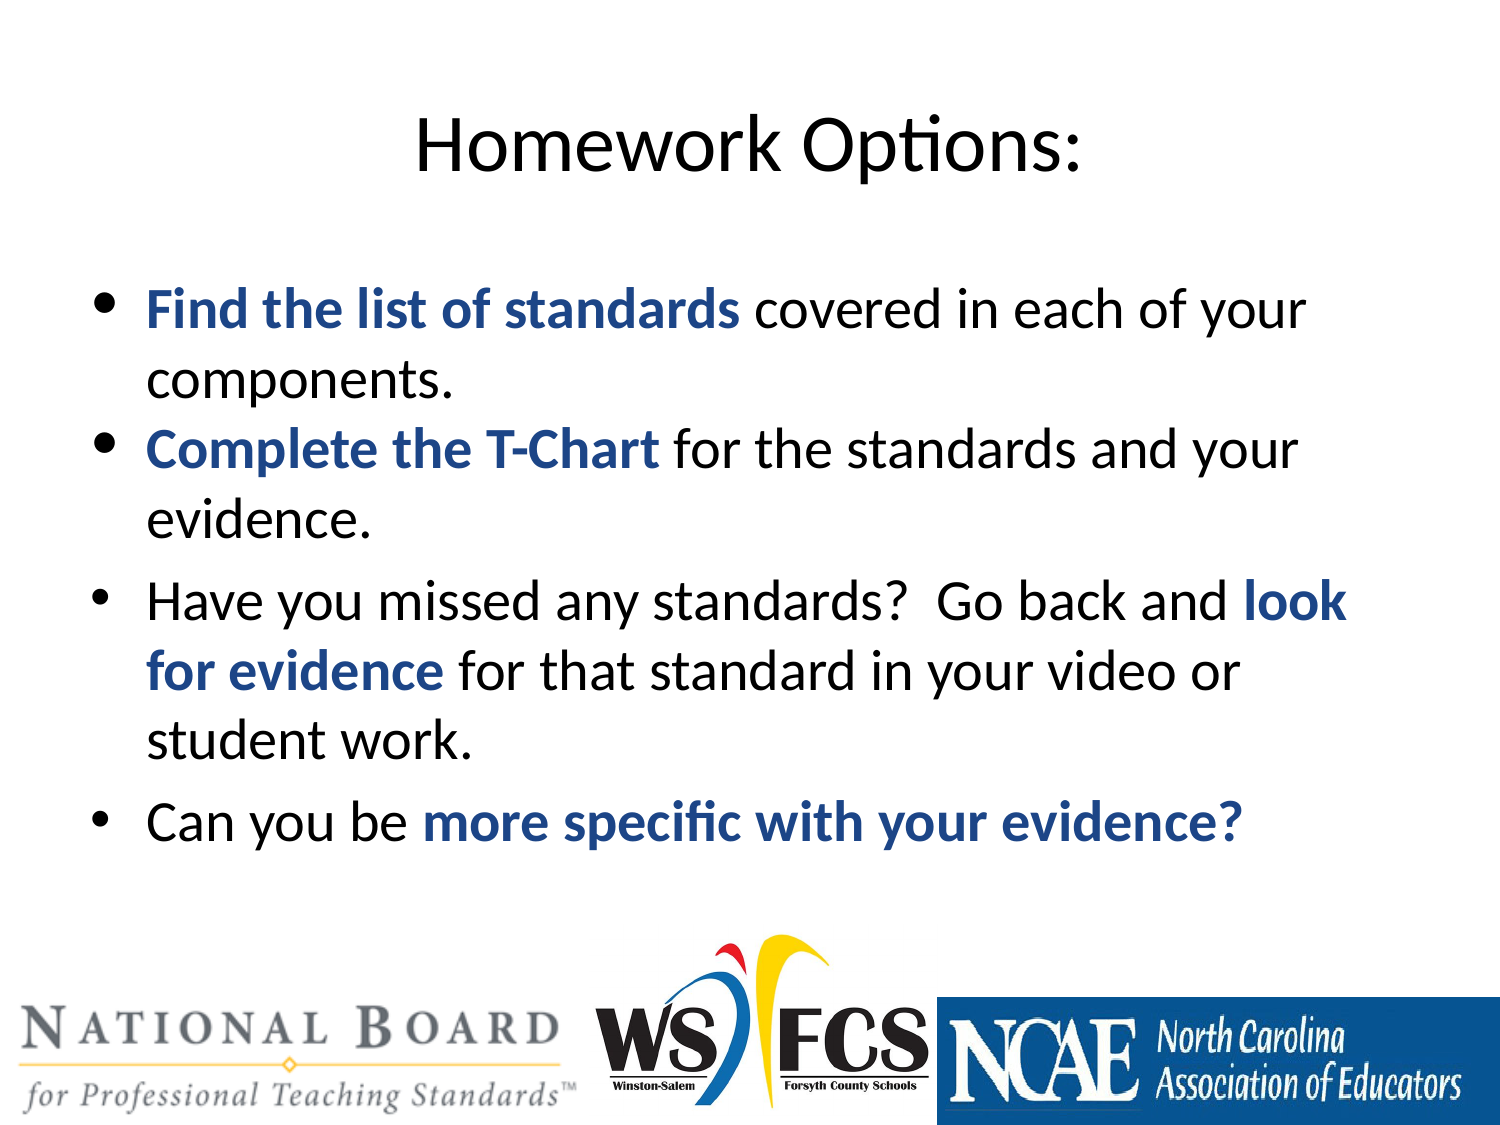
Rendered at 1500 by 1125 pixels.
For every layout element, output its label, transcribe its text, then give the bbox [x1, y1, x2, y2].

picture [0, 994, 1500, 1125]
list Find the list of standards covered in each of your components. Complete the T-Chart for the standards and your evidence. Have you missed any standards? Go back and look for evidence for that standard in your video or student work. Can you be more specific with your evidence? [75, 262, 1425, 1005]
title Homework Options: [75, 45, 1425, 233]
